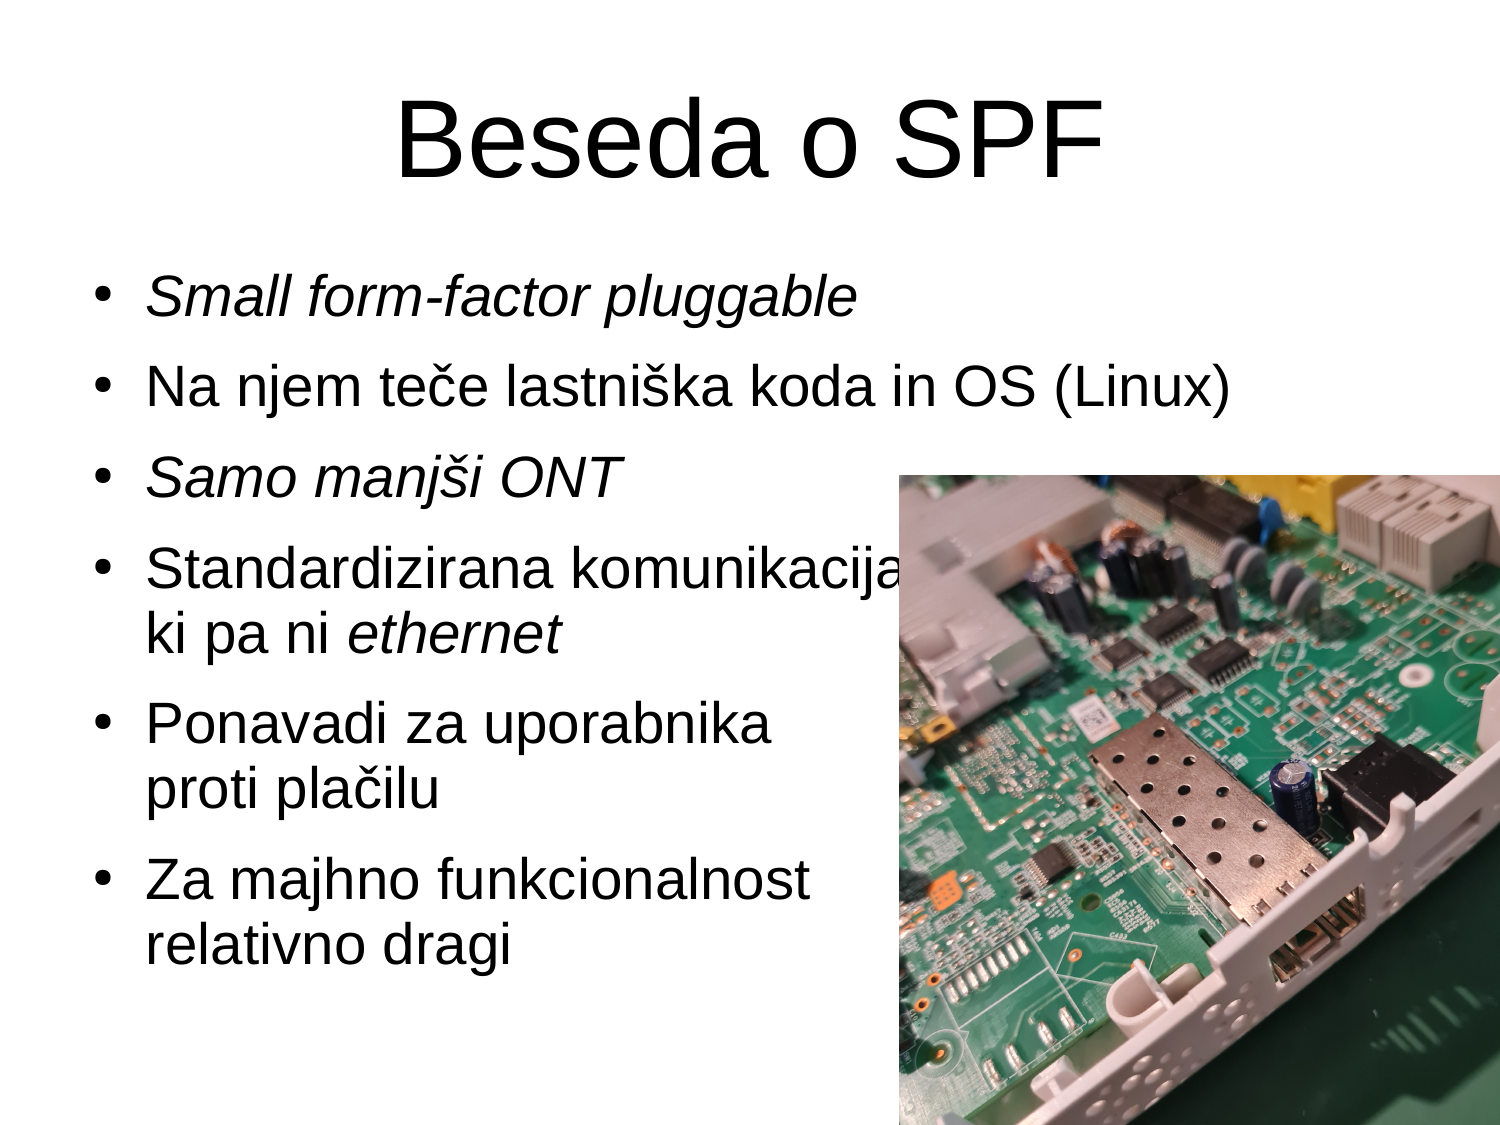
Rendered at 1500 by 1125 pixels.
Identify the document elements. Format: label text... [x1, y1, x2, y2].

list Small form-factor pluggable Na njem teče lastniška koda in OS (Linux) Samo manjši ONT Standardizirana komunikacija, ki pa ni ethernet Ponavadi za uporabnika proti plačilu Za majhno funkcionalnost relativno dragi [75, 263, 1425, 1063]
picture [899, 475, 1500, 1125]
title Beseda o SPF [75, 44, 1425, 233]
